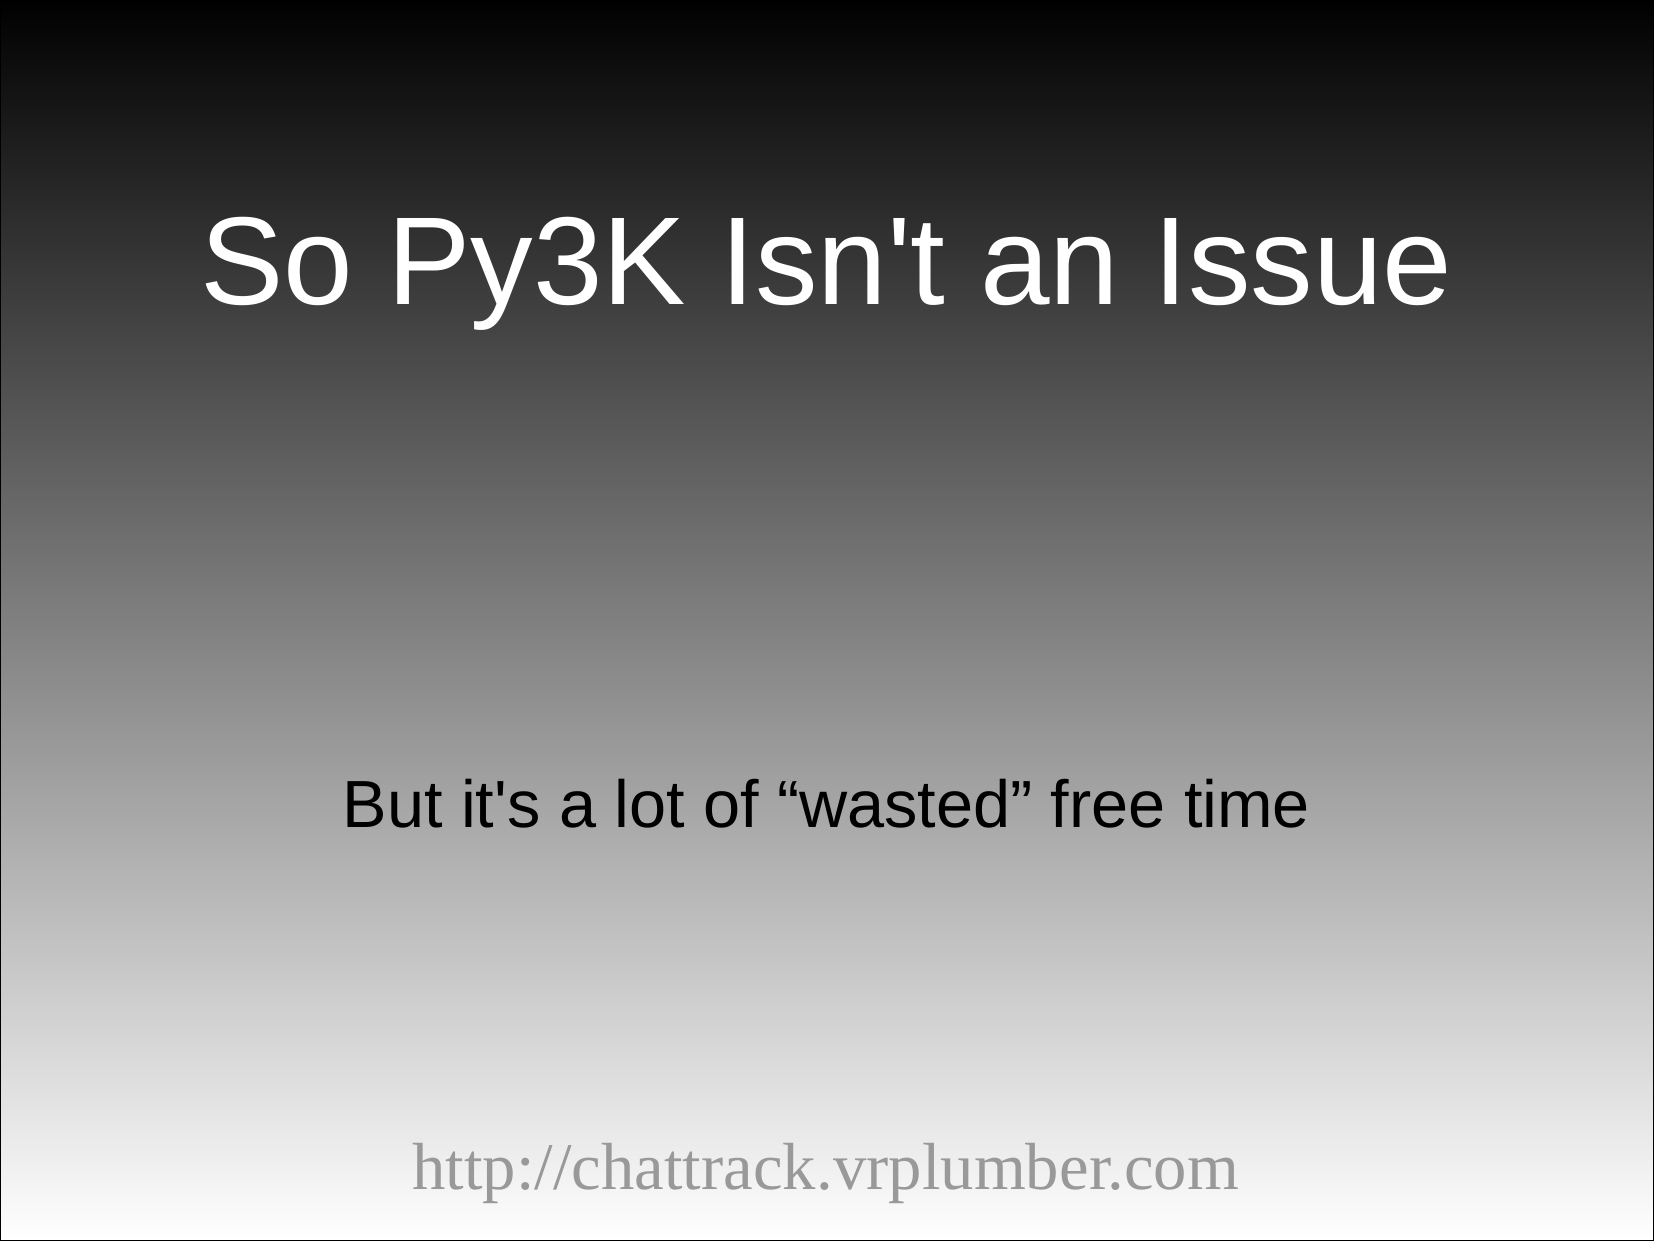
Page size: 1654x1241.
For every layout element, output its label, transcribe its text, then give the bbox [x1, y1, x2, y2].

subtitle But it's a lot of “wasted” free time [29, 403, 1625, 1207]
title So Py3K Isn't an Issue [0, 56, 1654, 466]
